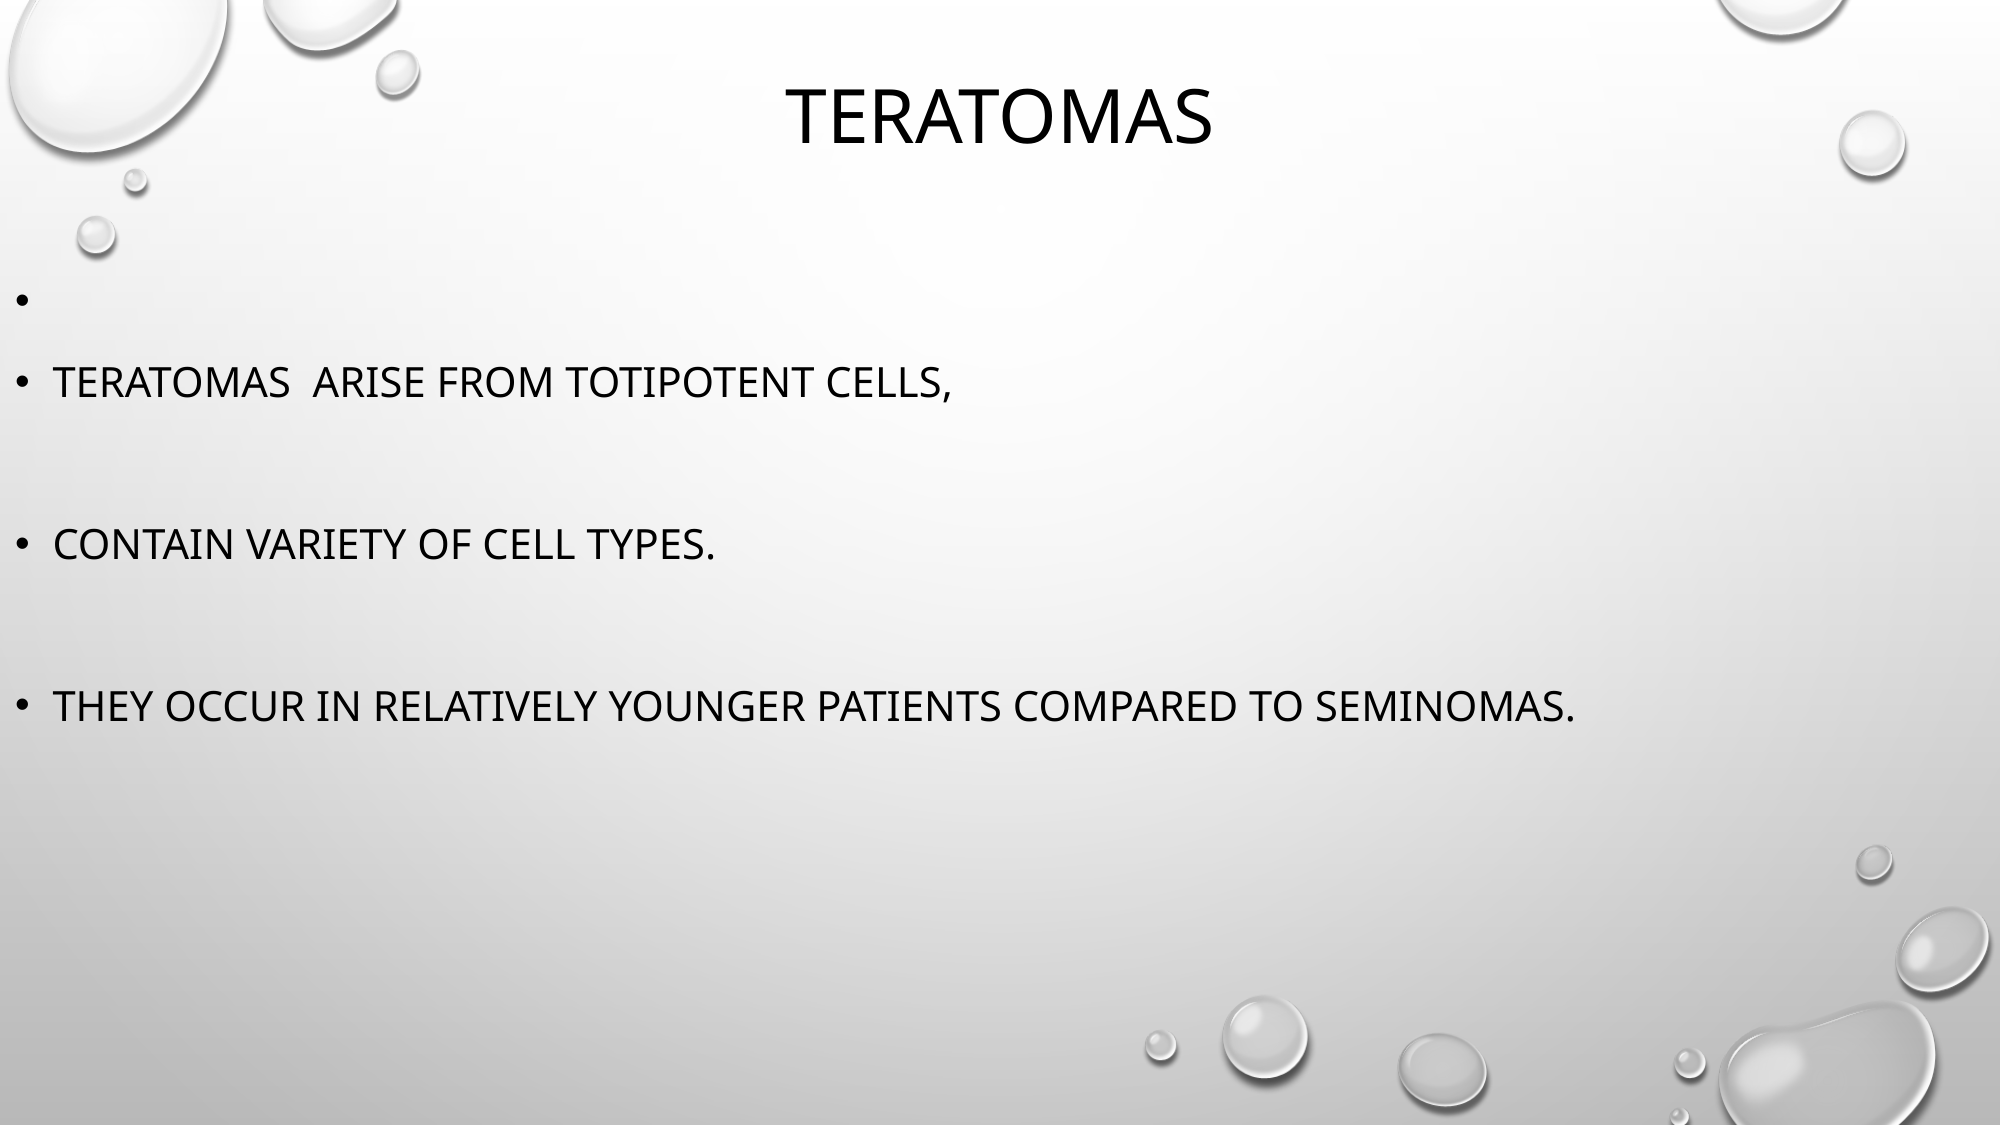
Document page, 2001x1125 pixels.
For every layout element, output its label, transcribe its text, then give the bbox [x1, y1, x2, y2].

list Teratomas arise from Totipotent cells, contain variety of cell types. They occur in relatively younger patients compared to seminomas. [0, 267, 2000, 1125]
title Teratomas [0, 0, 2000, 240]
